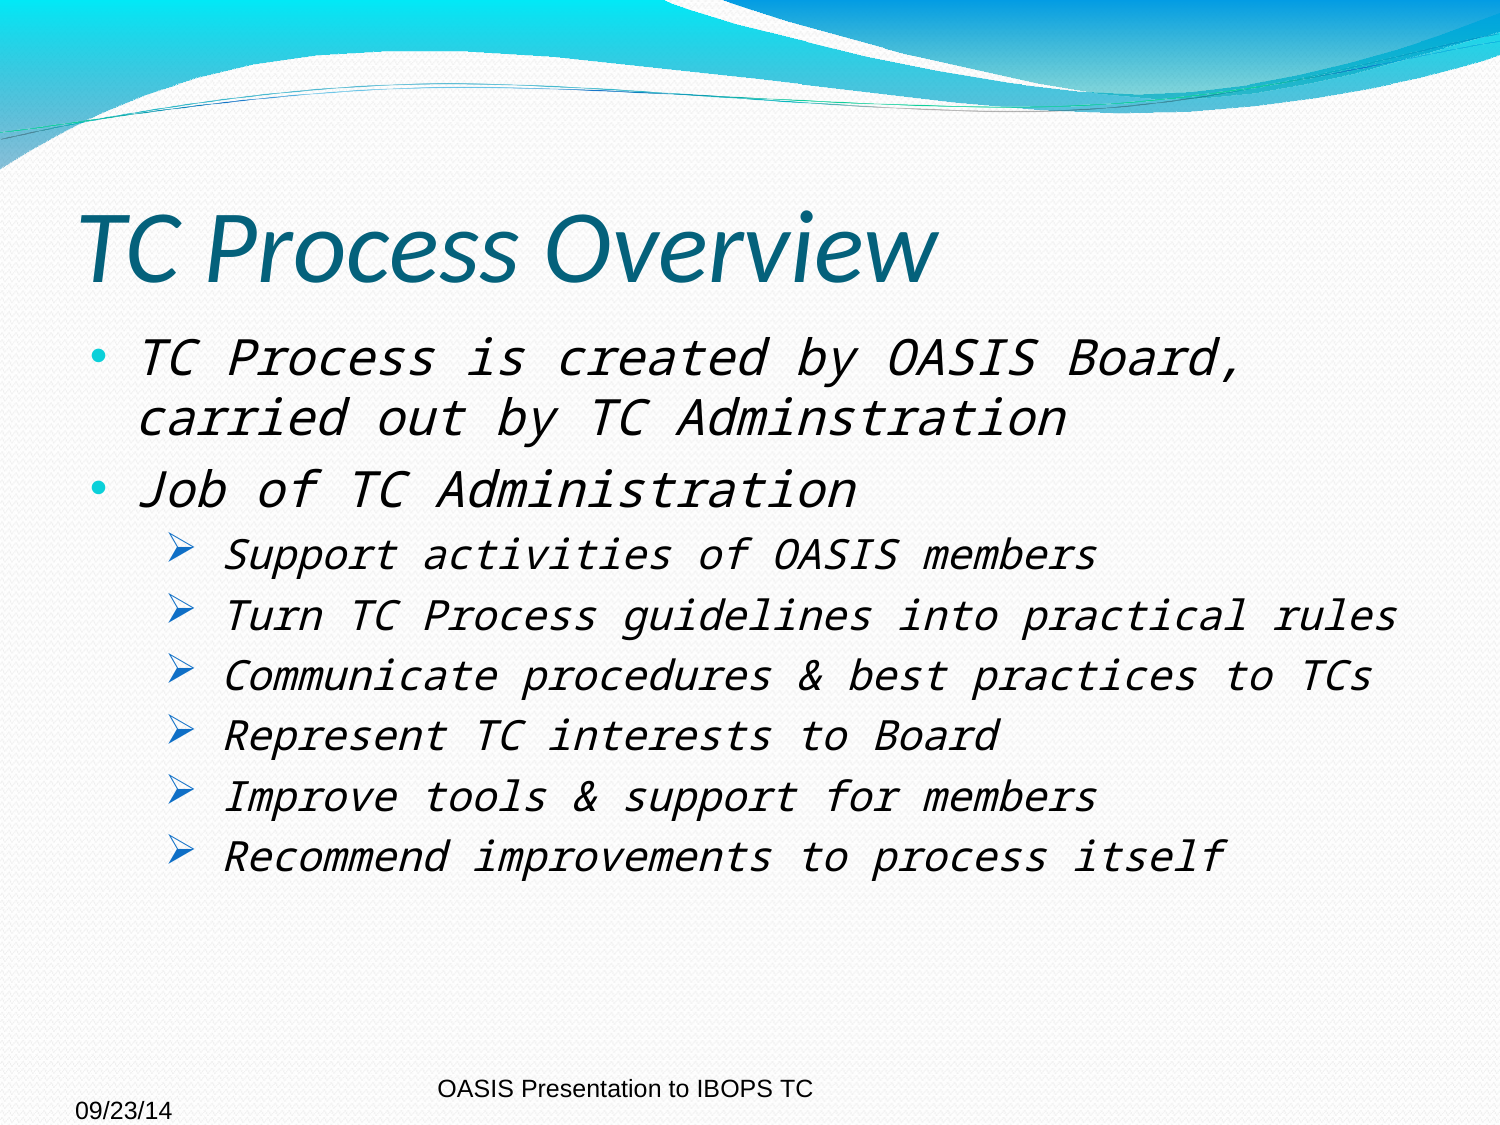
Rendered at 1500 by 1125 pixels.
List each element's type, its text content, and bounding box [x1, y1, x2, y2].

text_box OASIS Presentation to IBOPS TC [437, 982, 988, 1103]
text_box TC Process Overview [75, 115, 1426, 304]
text_box 09/23/14 [75, 1087, 425, 1125]
text_box TC Process is created by OASIS Board, carried out by TC Adminstration Job of TC Administration Support activities of OASIS members Turn TC Process guidelines into practical rules Communicate procedures & best practices to TCs Represent TC interests to Board Improve tools & support for members Recommend improvements to process itself [75, 317, 1426, 1038]
picture [0, 0, 1500, 1125]
